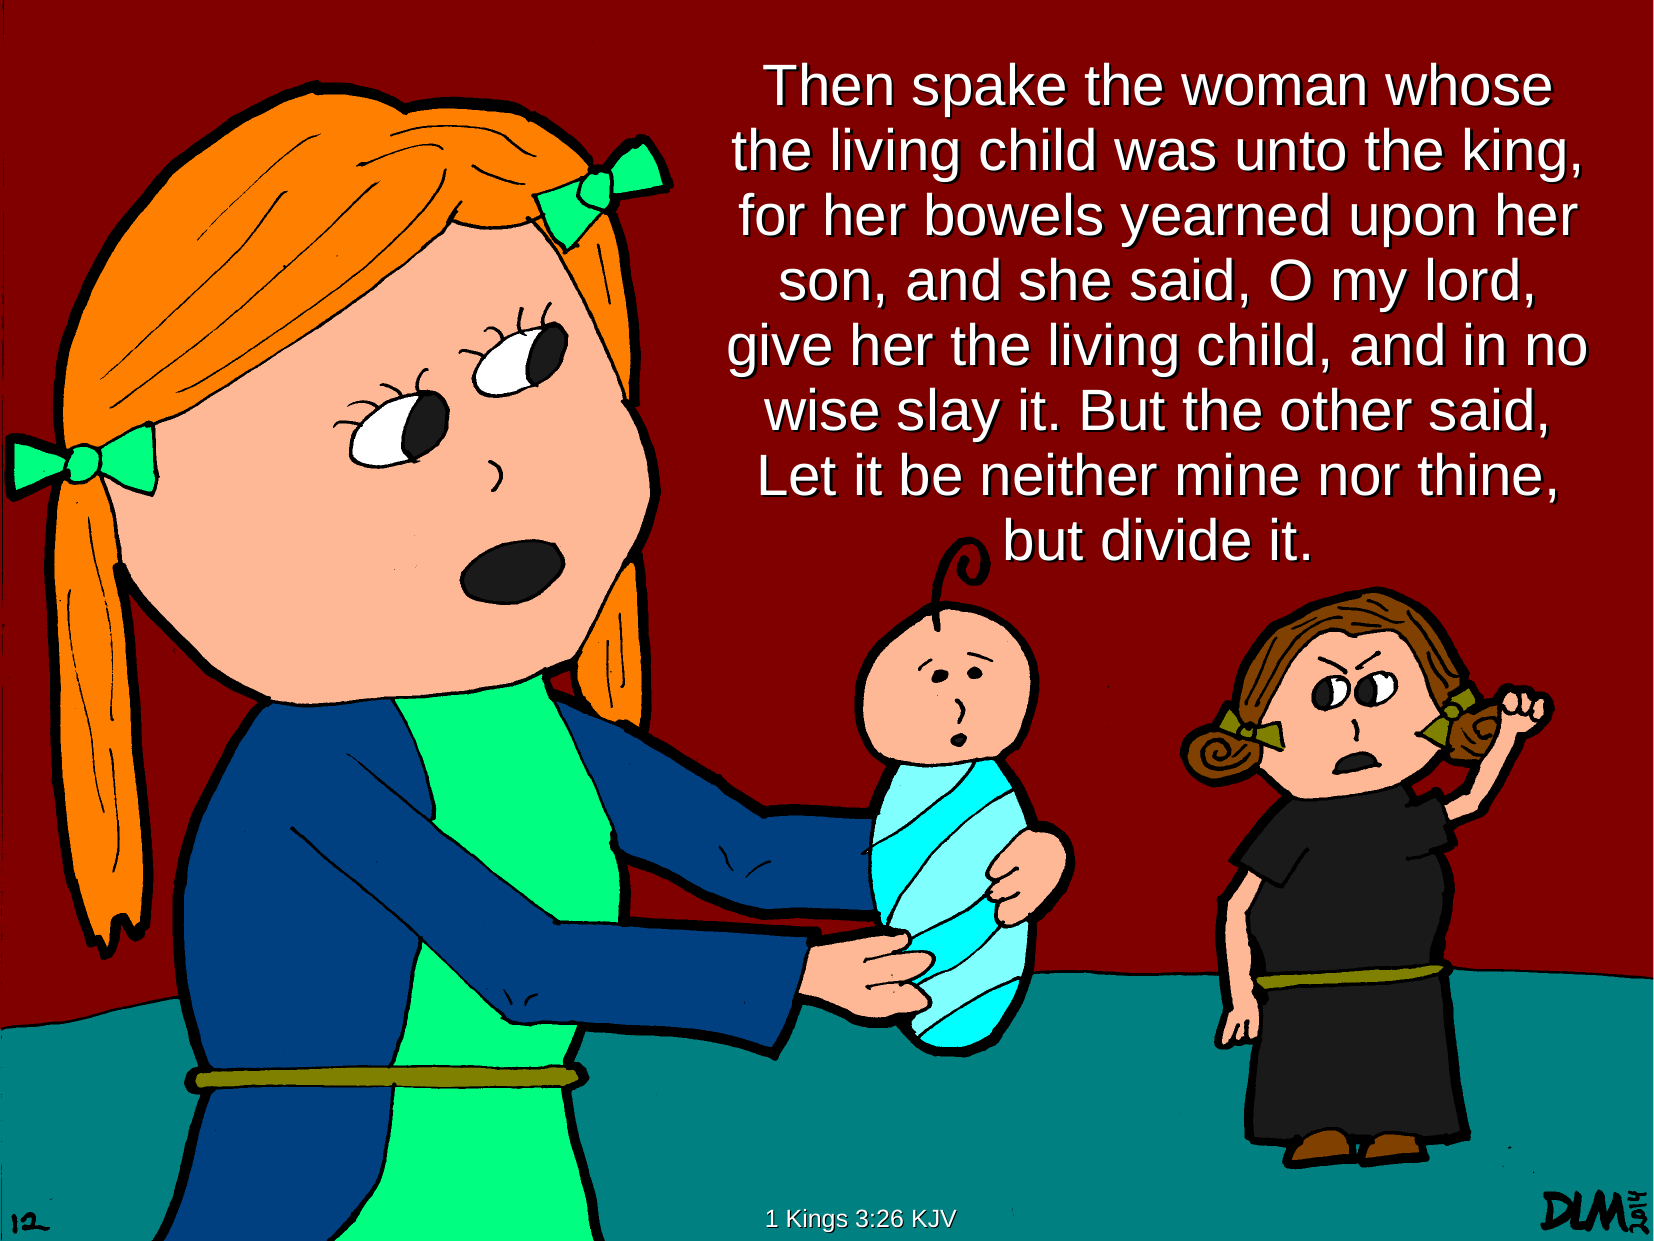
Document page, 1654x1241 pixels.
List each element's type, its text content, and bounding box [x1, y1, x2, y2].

picture [0, 0, 1654, 1241]
text_box Then spake the woman whose the living child was unto the king, for her bowels yearned upon her son, and she said, O my lord, give her the living child, and in no wise slay it. But the other said, Let it be neither mine nor thine, but divide it. [705, 45, 1613, 579]
text_box 1 Kings 3:26 KJV [750, 1197, 973, 1241]
